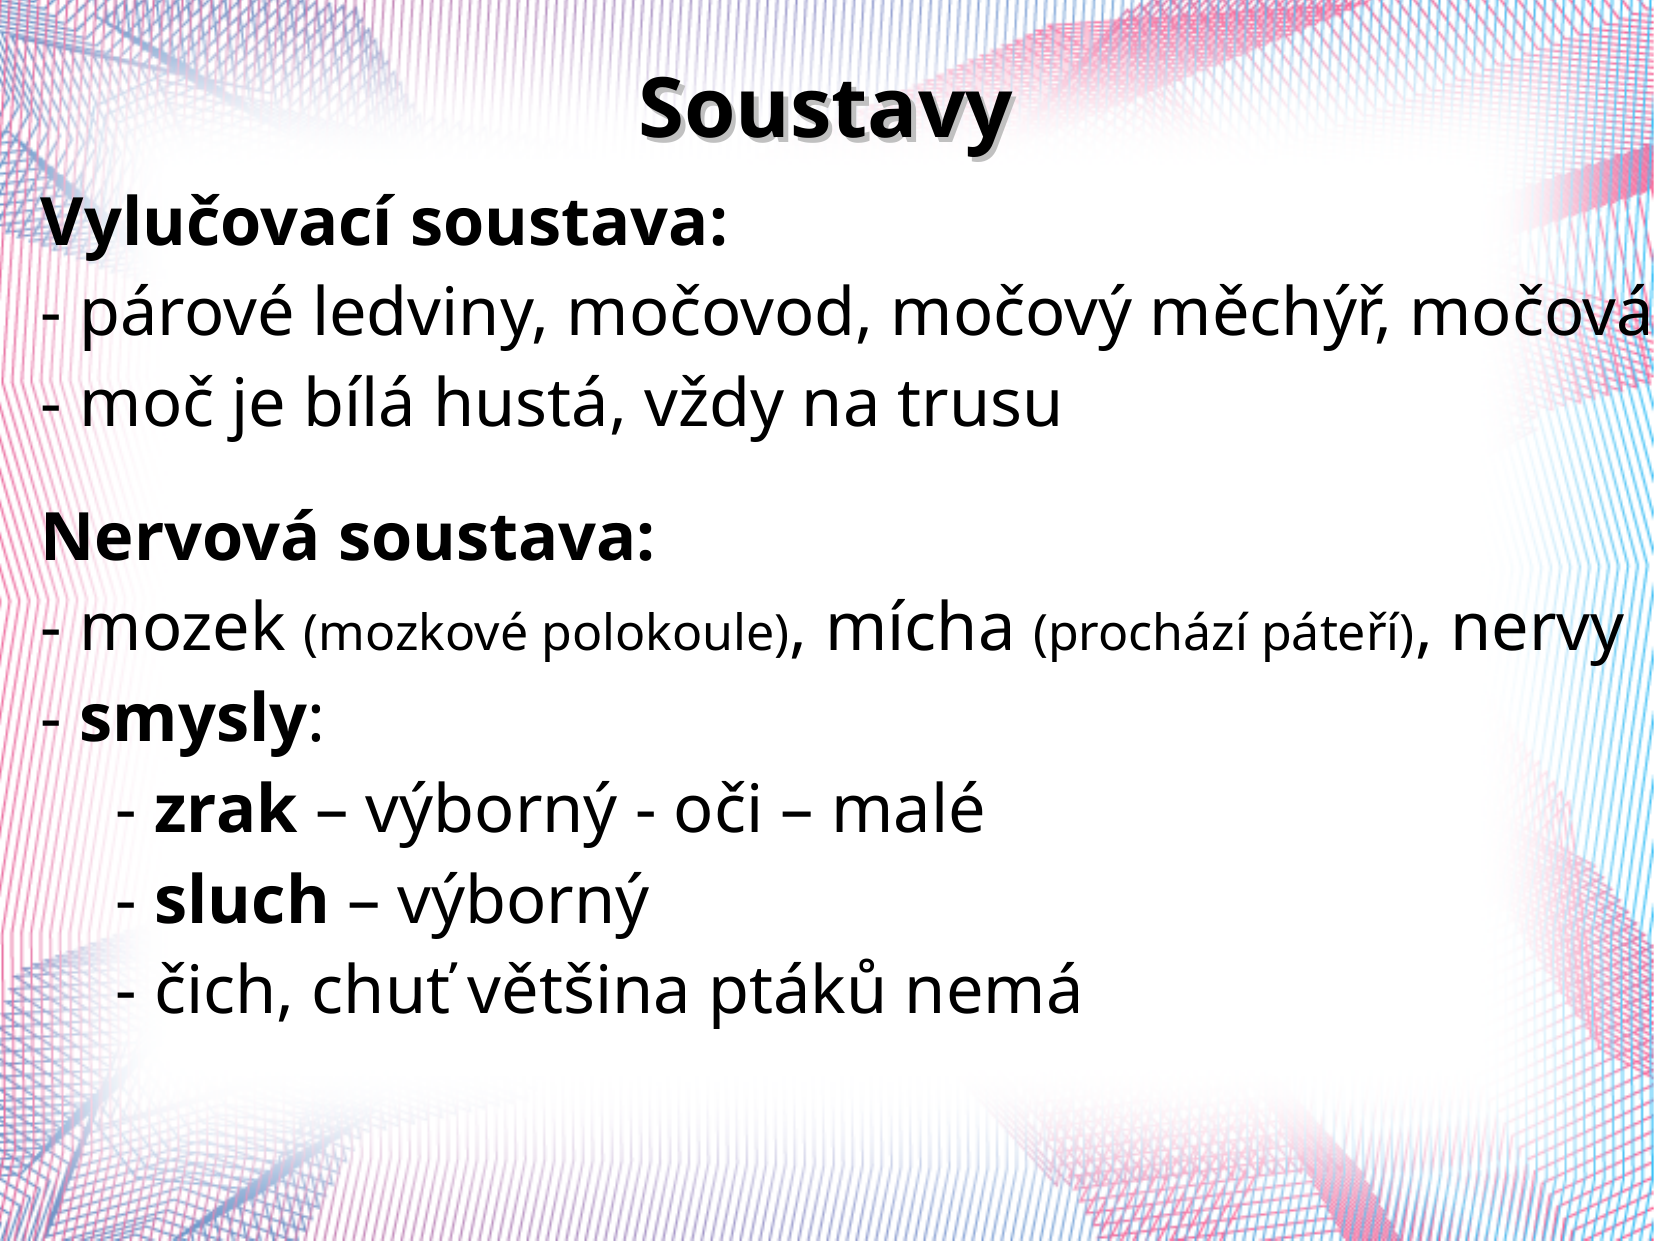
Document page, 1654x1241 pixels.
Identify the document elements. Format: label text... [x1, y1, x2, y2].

text_box Vylučovací soustava: - párové ledviny, močovod, močový měchýř, močová trubice, kloaka - moč je bílá hustá, vždy na trusu Nervová soustava: - mozek (mozkové polokoule), mícha (prochází páteří), nervy - smysly: - zrak – výborný - oči – malé - sluch – výborný - čich, chuť většina ptáků nemá [26, 166, 1641, 1155]
text_box Soustavy [11, 41, 1640, 173]
